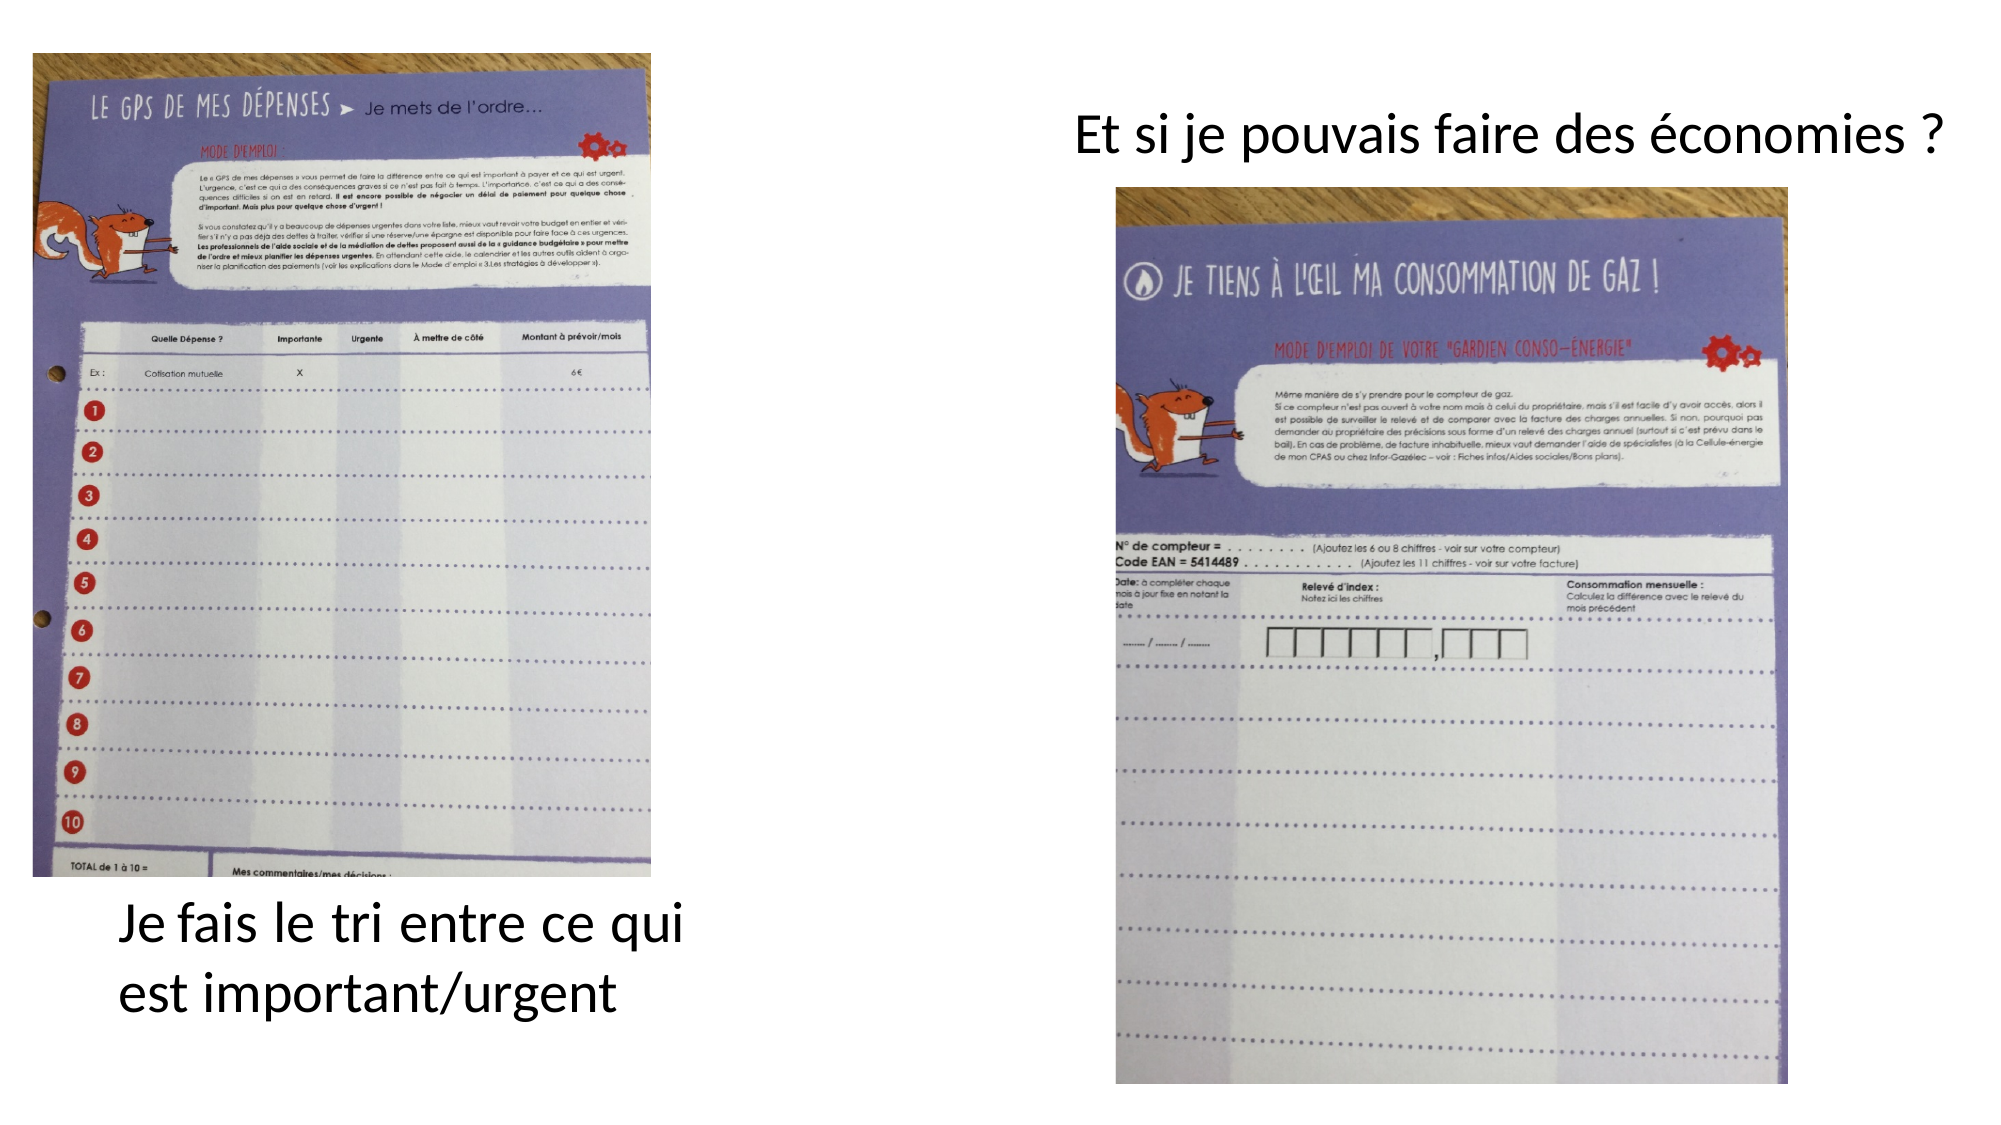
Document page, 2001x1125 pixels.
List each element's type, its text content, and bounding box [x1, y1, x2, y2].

text_box Je fais le tri entre ce qui est important/urgent [103, 876, 731, 1033]
picture [1115, 187, 1788, 1084]
text_box Et si je pouvais faire des économies ? [1059, 88, 1978, 174]
picture [32, 52, 651, 877]
